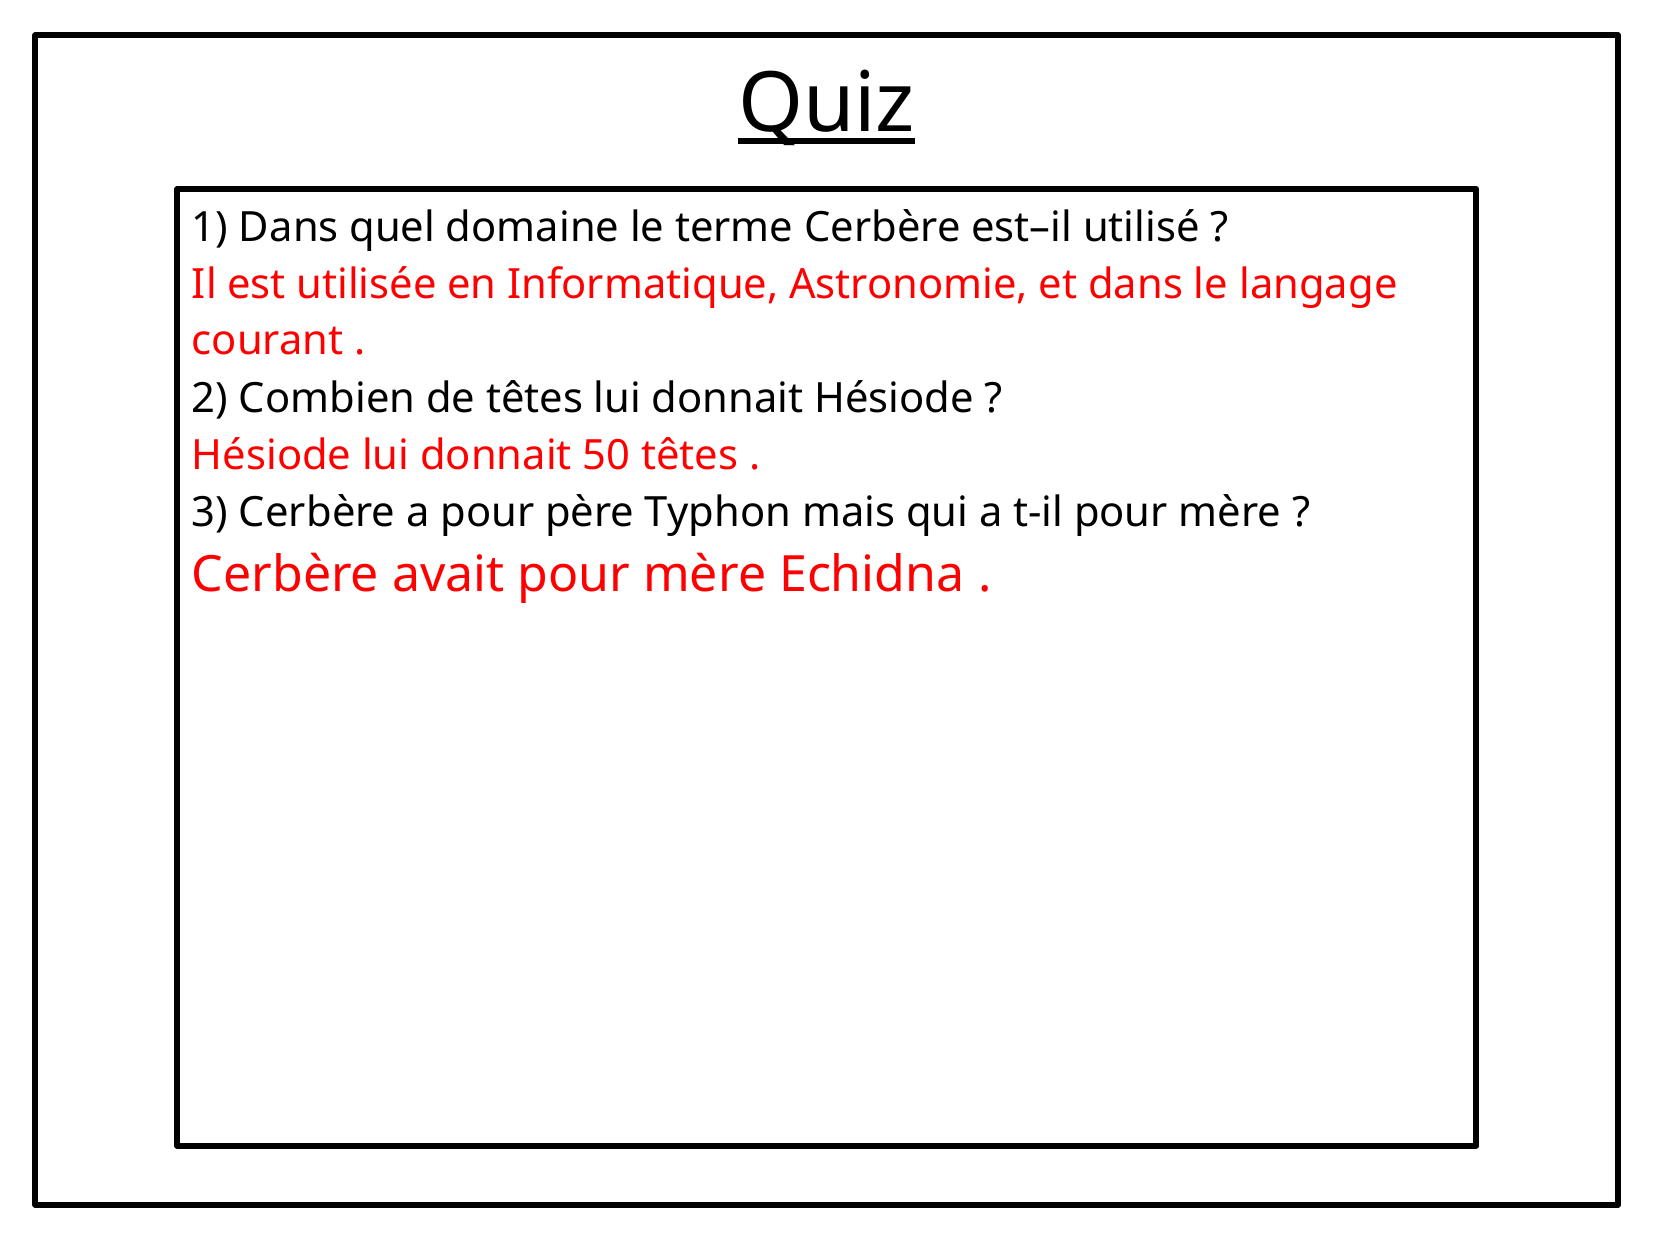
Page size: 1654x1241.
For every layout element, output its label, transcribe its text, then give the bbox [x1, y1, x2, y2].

text_box Quiz [0, 35, 1654, 189]
text_box 1) Dans quel domaine le terme Cerbère est–il utilisé ? Il est utilisée en Informatique, Astronomie, et dans le langage courant . 2) Combien de têtes lui donnait Hésiode ? Hésiode lui donnait 50 têtes . 3) Cerbère a pour père Typhon mais qui a t-il pour mère ? Cerbère avait pour mère Echidna . [177, 188, 1477, 1146]
